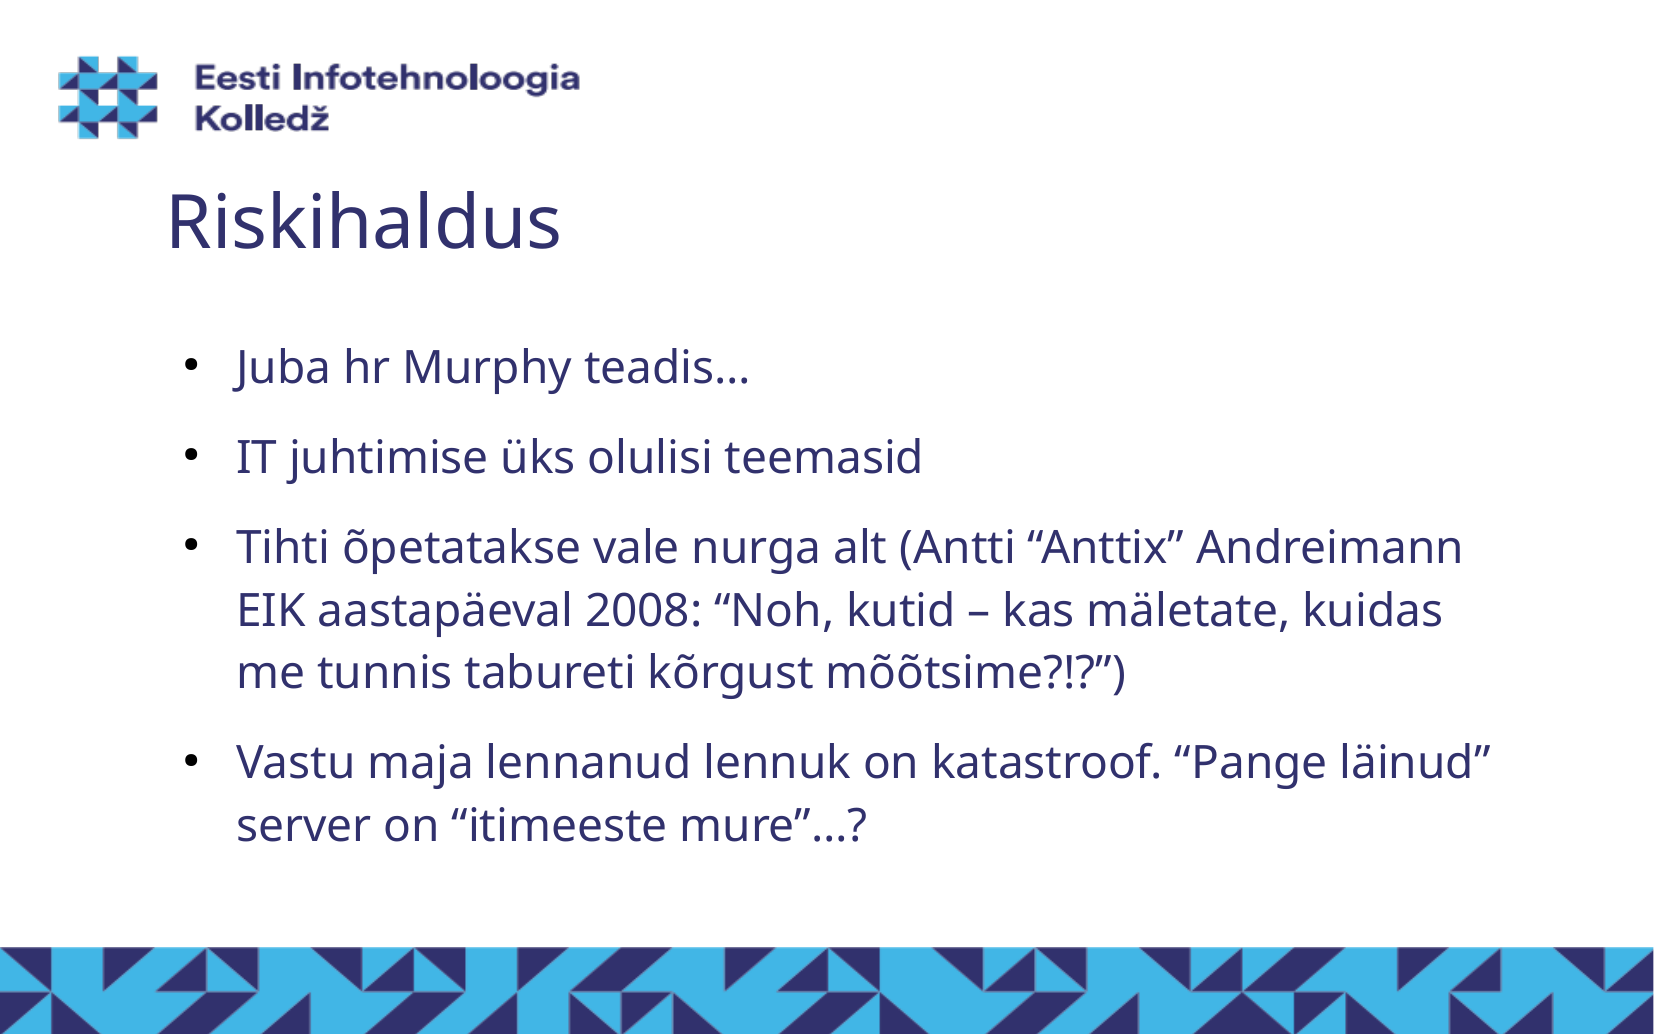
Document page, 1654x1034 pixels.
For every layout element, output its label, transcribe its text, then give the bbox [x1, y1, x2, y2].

title Riskihaldus [165, 132, 1501, 306]
list Juba hr Murphy teadis… IT juhtimise üks olulisi teemasid Tihti õpetatakse vale nurga alt (Antti “Anttix” Andreimann EIK aastapäeval 2008: “Noh, kutid – kas mäletate, kuidas me tunnis tabureti kõrgust mõõtsime?!?”) Vastu maja lennanud lennuk on katastroof. “Pange läinud” server on “itimeeste mure”…? [165, 334, 1501, 906]
